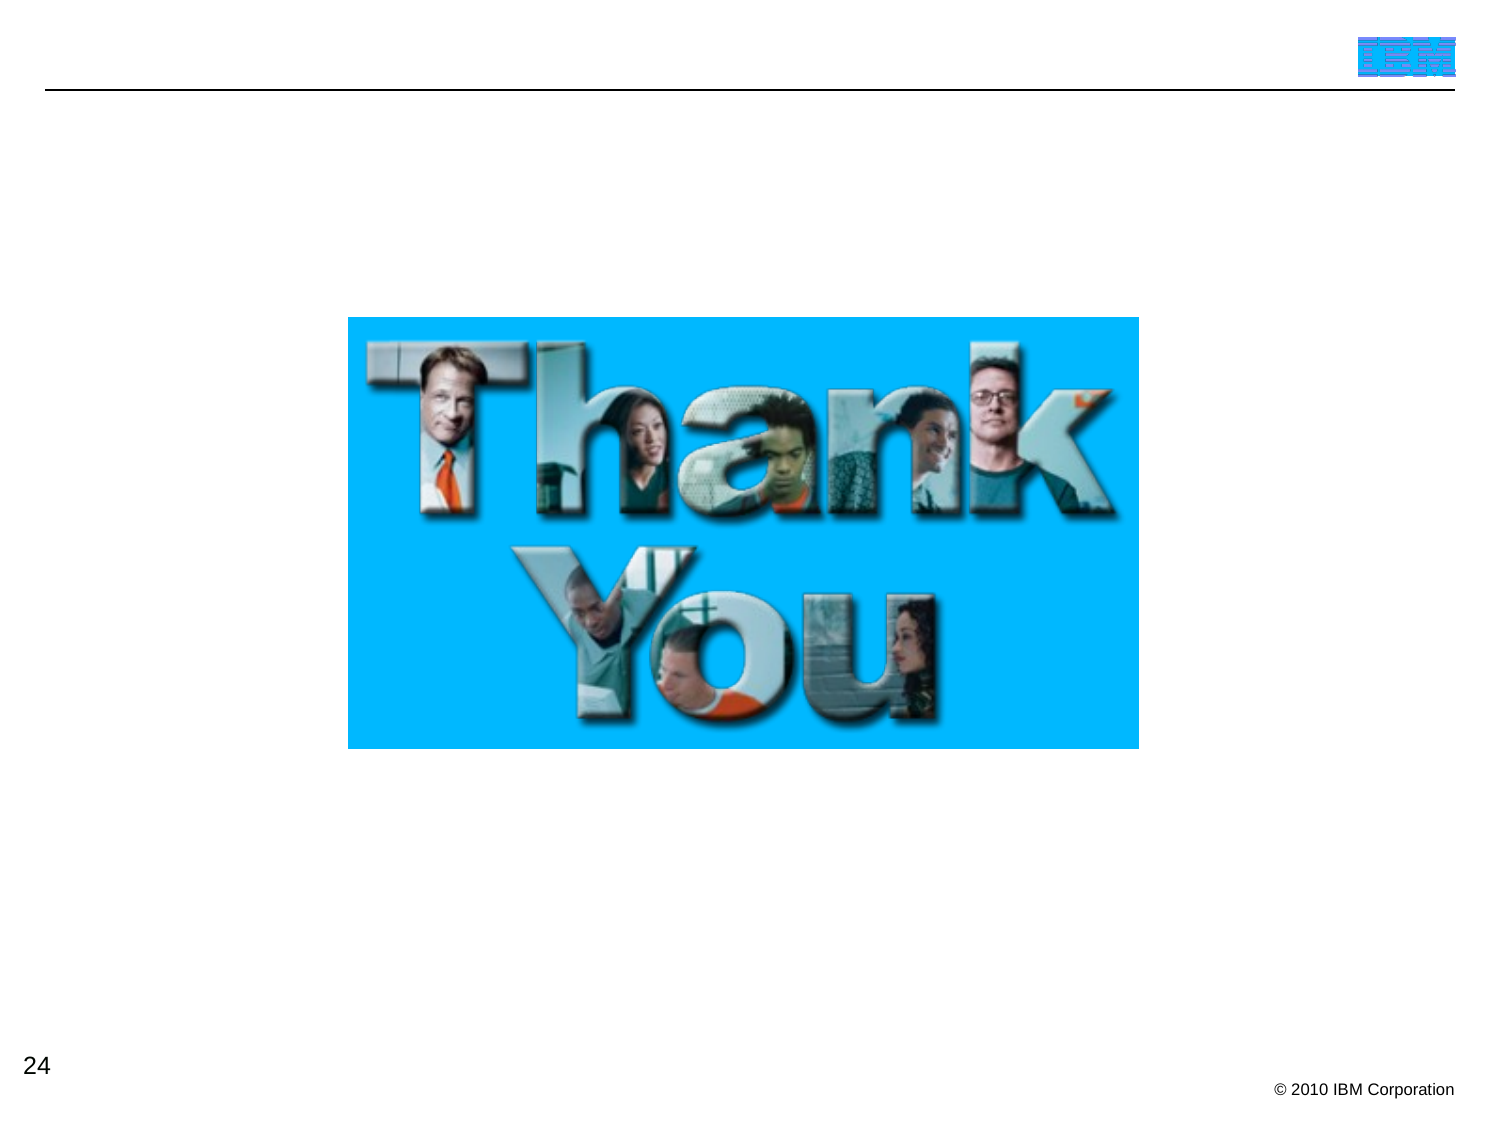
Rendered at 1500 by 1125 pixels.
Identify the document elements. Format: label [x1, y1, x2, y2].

picture [366, 341, 528, 515]
picture [970, 341, 1112, 513]
picture [804, 594, 935, 721]
picture [511, 546, 695, 718]
picture [828, 386, 960, 513]
picture [651, 591, 793, 722]
picture [678, 386, 820, 516]
picture [537, 341, 669, 513]
